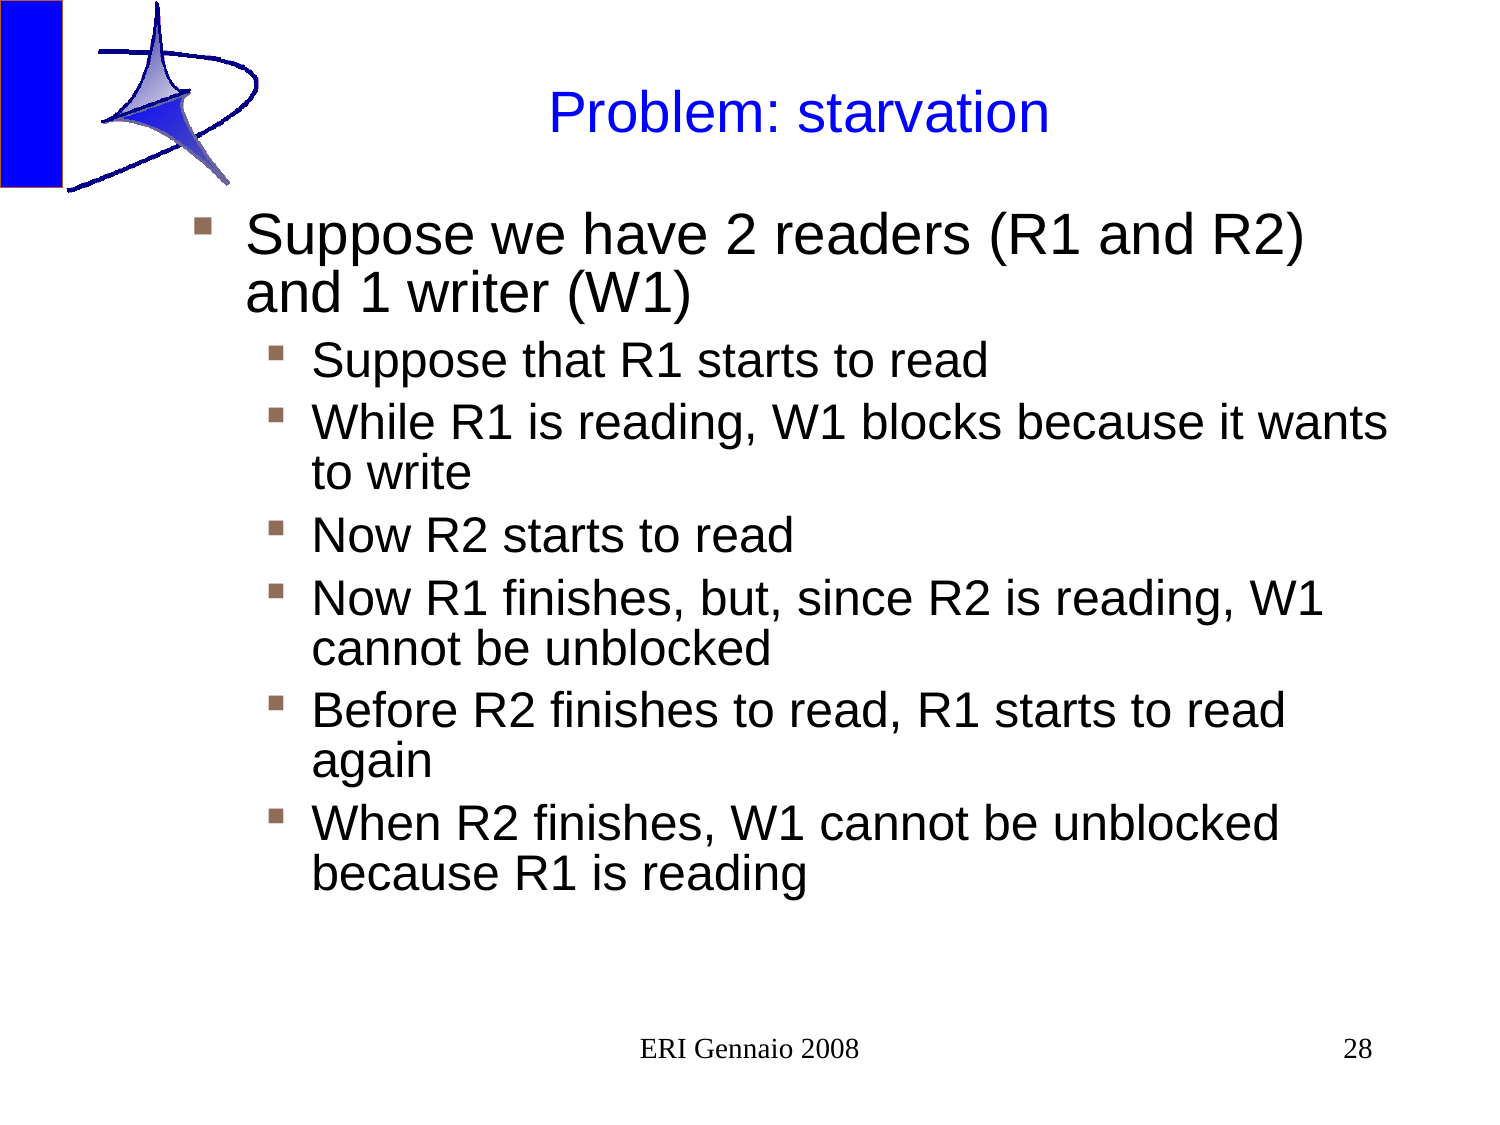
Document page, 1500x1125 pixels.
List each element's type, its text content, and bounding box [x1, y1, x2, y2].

picture [62, 0, 263, 197]
list Suppose we have 2 readers (R1 and R2) and 1 writer (W1) Suppose that R1 starts to read While R1 is reading, W1 blocks because it wants to write Now R2 starts to read Now R1 finishes, but, since R2 is reading, W1 cannot be unblocked Before R2 finishes to read, R1 starts to read again When R2 finishes, W1 cannot be unblocked because R1 is reading [174, 199, 1425, 963]
title Problem: starvation [174, 62, 1425, 163]
